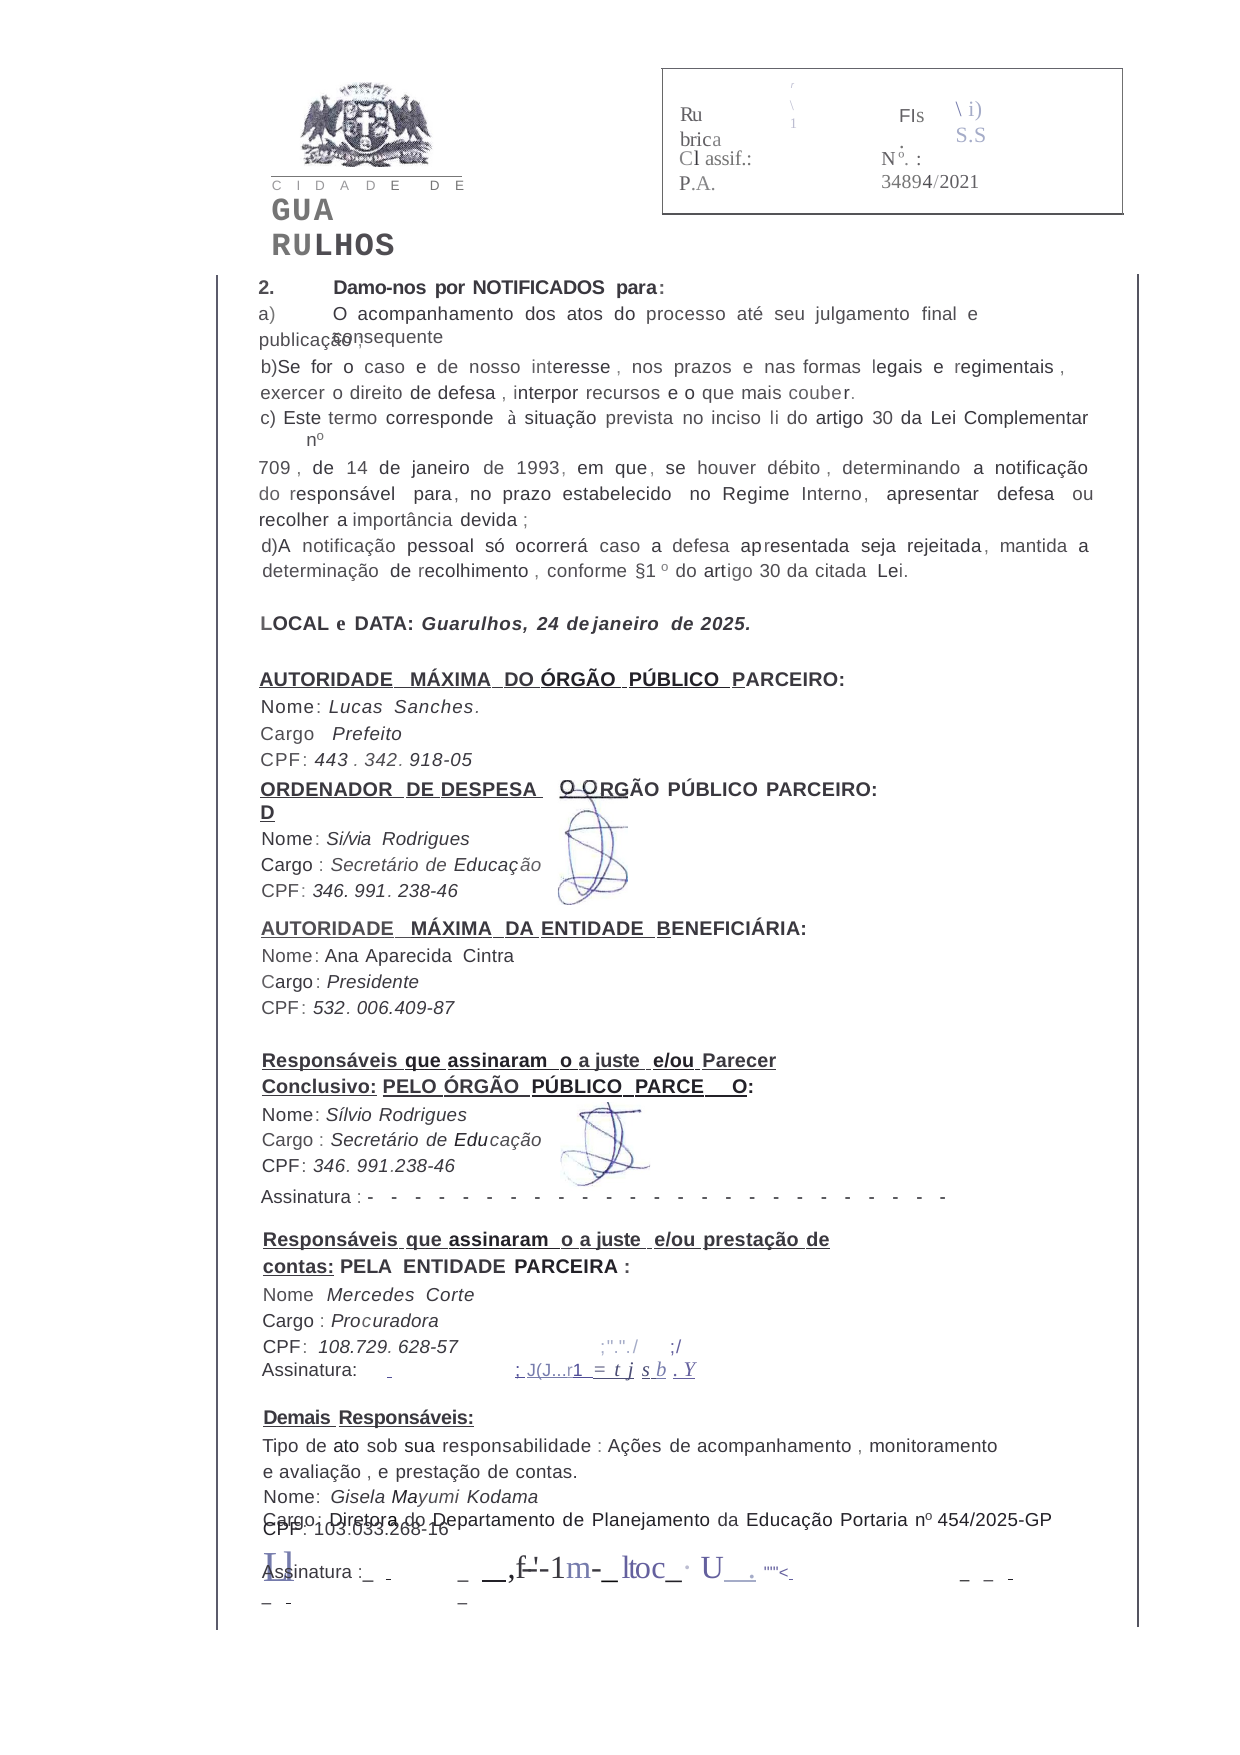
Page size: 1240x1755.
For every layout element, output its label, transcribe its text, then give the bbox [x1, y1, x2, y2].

text_box [558, 780, 628, 904]
text_box C I D A D E D E GUA RULHOS [269, 180, 466, 232]
text_box \ 1 [789, 96, 804, 111]
text_box N º. : 34894/2021 [881, 145, 1023, 166]
text_box Cl assif.: P.A. [679, 144, 792, 166]
text_box Cargo: Diretora do Departamento de Planejamento da Educação Portaria nº 454/2025-GP [260, 1507, 1059, 1531]
text_box \ i) S.S [955, 94, 1017, 117]
text_box CPF: 103.033.268-16 Ll [260, 1516, 532, 1546]
text_box Damo-nos por NOTIFICADOS para: O acompanhamento dos atos do processo até seu julgamento final e consequente [330, 274, 1093, 325]
text_box Ru brica [680, 100, 745, 122]
text_box FIs. [899, 100, 929, 123]
text_box RGÃO PÚBLICO PARCEIRO: [597, 776, 887, 801]
text_box r [790, 78, 795, 89]
text_box AUTORIDADE MÁXIMA DA ENTIDADE BENEFICIÁRIA: Nome: Ana Aparecida Cintra Cargo: Presidente CPF: 532. 006.409-87 Responsáveis que assinaram o a juste e/ou Parecer Conclusivo: PELO ÓRGÃO PÚBLICO PARCE O: Nome: Sílvio Rodrigues Cargo : Secretário de Educação CPF: 346. 991.238-46 Assinatura : ------------------------- Responsáveis que assinaram o a juste e/ou prestação de contas: PELA ENTIDADE PARCEIRA : Nome Mercedes Corte Cargo : Procuradora CPF: 108.729. 628-57 ;"."./ ;/­ Assinatura: ; J(J...r1 =tjs b.Y Demais Responsáveis: Tipo de ato sob sua responsabilidade : Ações de acompanhamento , monitoramento e avaliação , e prestação de contas. Nome: Gisela Mayumi Kodama [258, 915, 1017, 1506]
text_box Assinatura :_ _ ,f--'-1m-_ltoc_· U . ""'< __ _ _ [259, 1546, 1097, 1583]
text_box publicação ; Se for o caso e de nosso interesse , nos prazos e nas formas legais e regimentais , exercer o direito de defesa , interpor recursos e o que mais couber. Este termo corresponde à situação prevista no inciso li do artigo 30 da Lei Complementar nº 709 , de 14 de janeiro de 1993, em que, se houver débito , determinando a notificação do responsável para, no prazo estabelecido no Regime Interno, apresentar defesa ou recolher a importância devida ; A notificação pessoal só ocorrerá caso a defesa apresentada seja rejeitada, mantida a determinação de recolhimento , conforme §1 º do artigo 30 da citada Lei. LOCAL e DATA: Guarulhos, 24 dejaneiro de 2025. AUTORIDADE MÁXIMA DO ÓRGÃO PÚBLICO PARCEIRO: Nome: Lucas Sanches. Cargo Prefeito CPF: 443 . 342. 918-05 [256, 327, 1095, 747]
text_box [300, 82, 434, 166]
text_box 2. a) [256, 274, 278, 325]
text_box ORDENADOR DE DESPESA D Nome: Si/via Rodrigues Cargo : Secretário de Educação CPF: 346. 991. 238-46 [258, 776, 563, 878]
